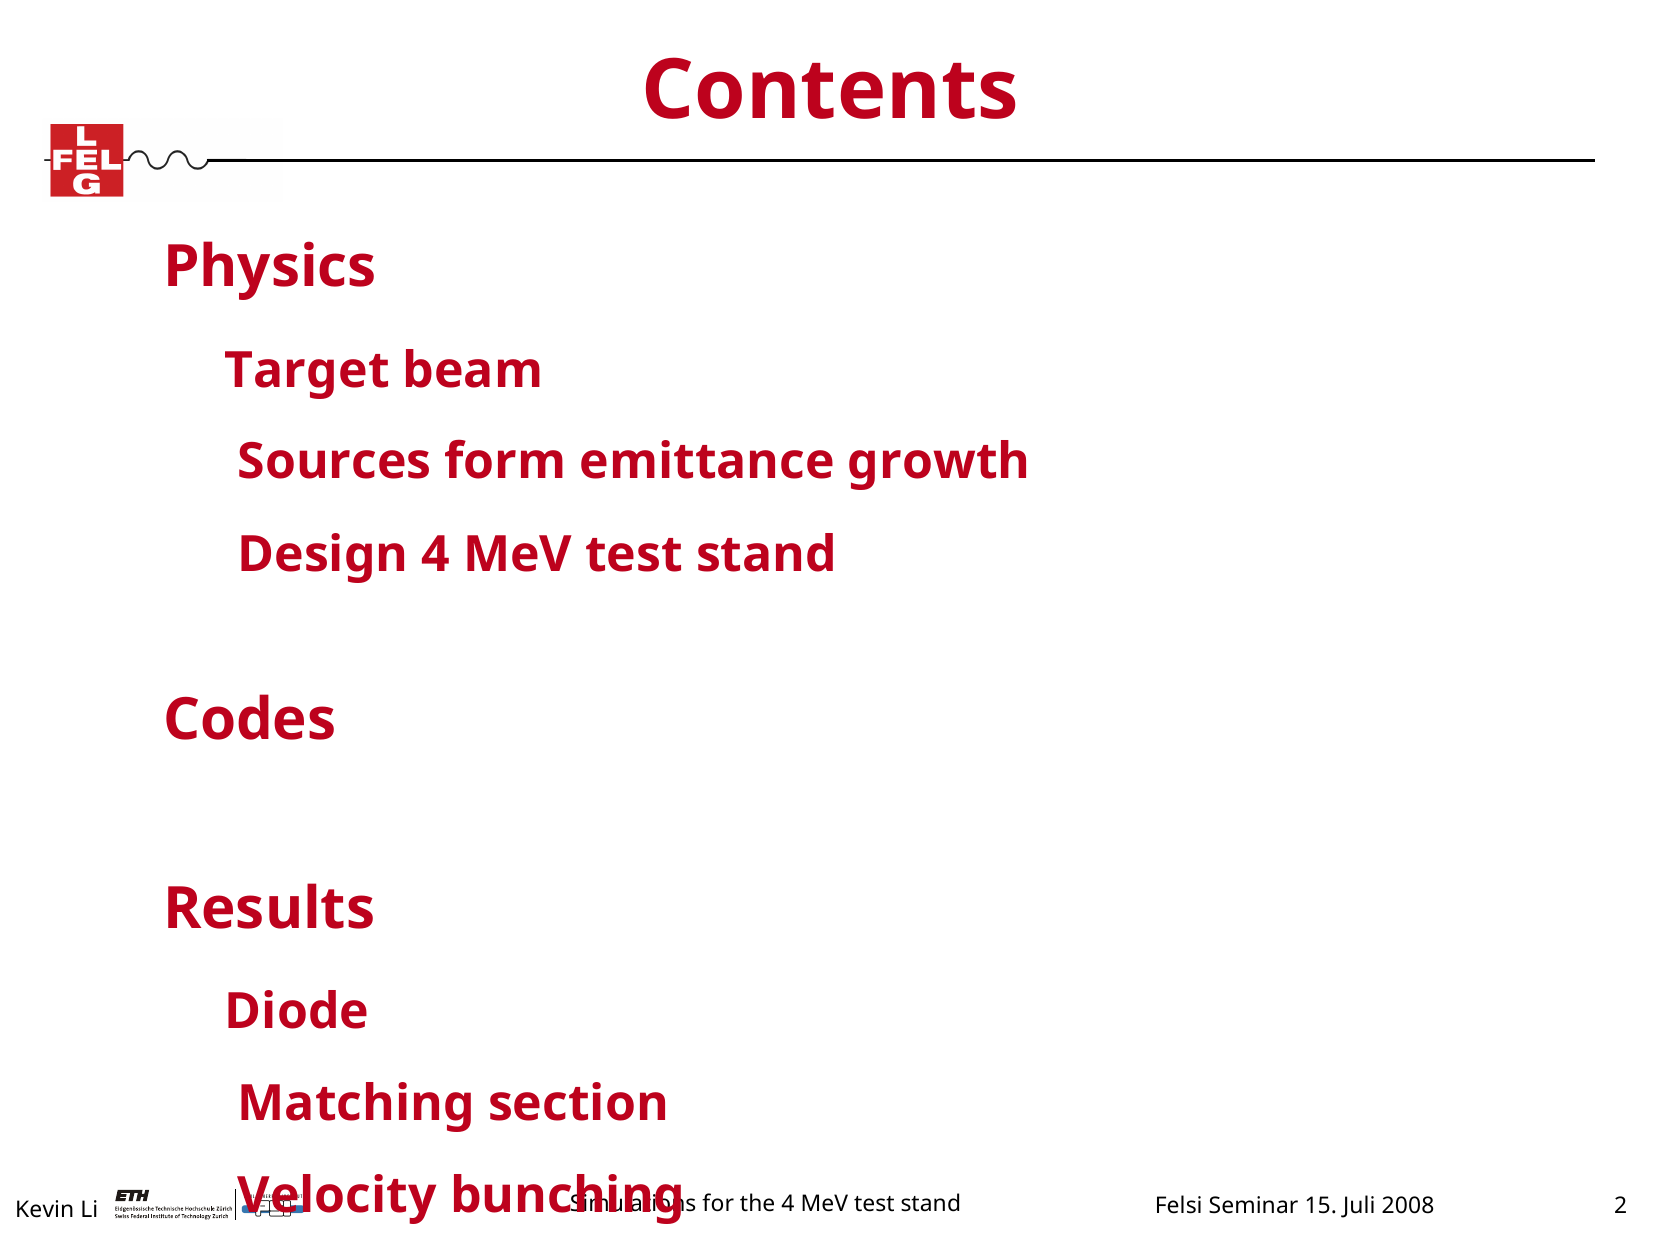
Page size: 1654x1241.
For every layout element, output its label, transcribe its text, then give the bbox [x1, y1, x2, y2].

title Contents [124, 17, 1537, 156]
picture [238, 1189, 308, 1220]
list Physics Target beam Sources form emittance growth Design 4 MeV test stand Codes Results Diode Matching section Velocity bunching [130, 224, 1583, 1110]
picture [280, 1190, 290, 1195]
picture [42, 118, 283, 202]
picture [249, 1189, 258, 1204]
